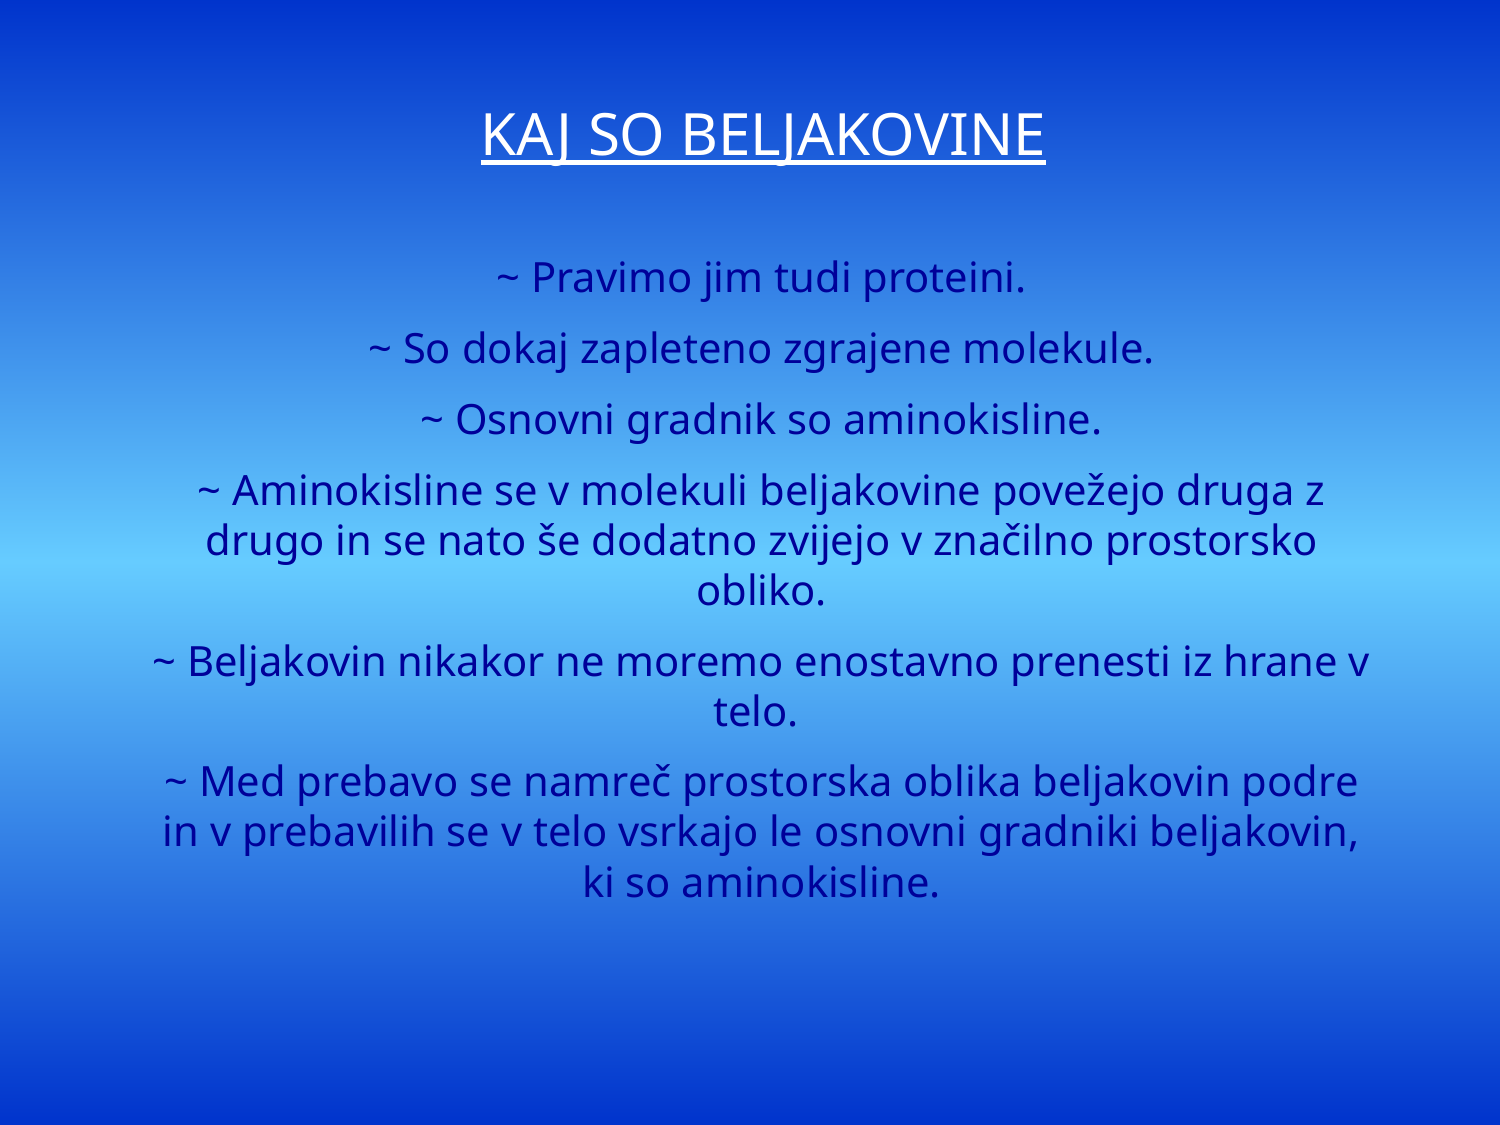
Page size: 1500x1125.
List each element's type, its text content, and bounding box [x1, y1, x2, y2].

text_box ~ Pravimo jim tudi proteini. ~ So dokaj zapleteno zgrajene molekule. ~ Osnovni gradnik so aminokisline. ~ Aminokisline se v molekuli beljakovine povežejo druga z drugo in se nato še dodatno zvijejo v značilno prostorsko obliko. ~ Beljakovin nikakor ne moremo enostavno prenesti iz hrane v telo. ~ Med prebavo se namreč prostorska oblika beljakovin podre in v prebavilih se v telo vsrkajo le osnovni gradniki beljakovin, ki so aminokisline. [135, 243, 1388, 1047]
text_box KAJ SO BELJAKOVINE [465, 90, 1062, 175]
